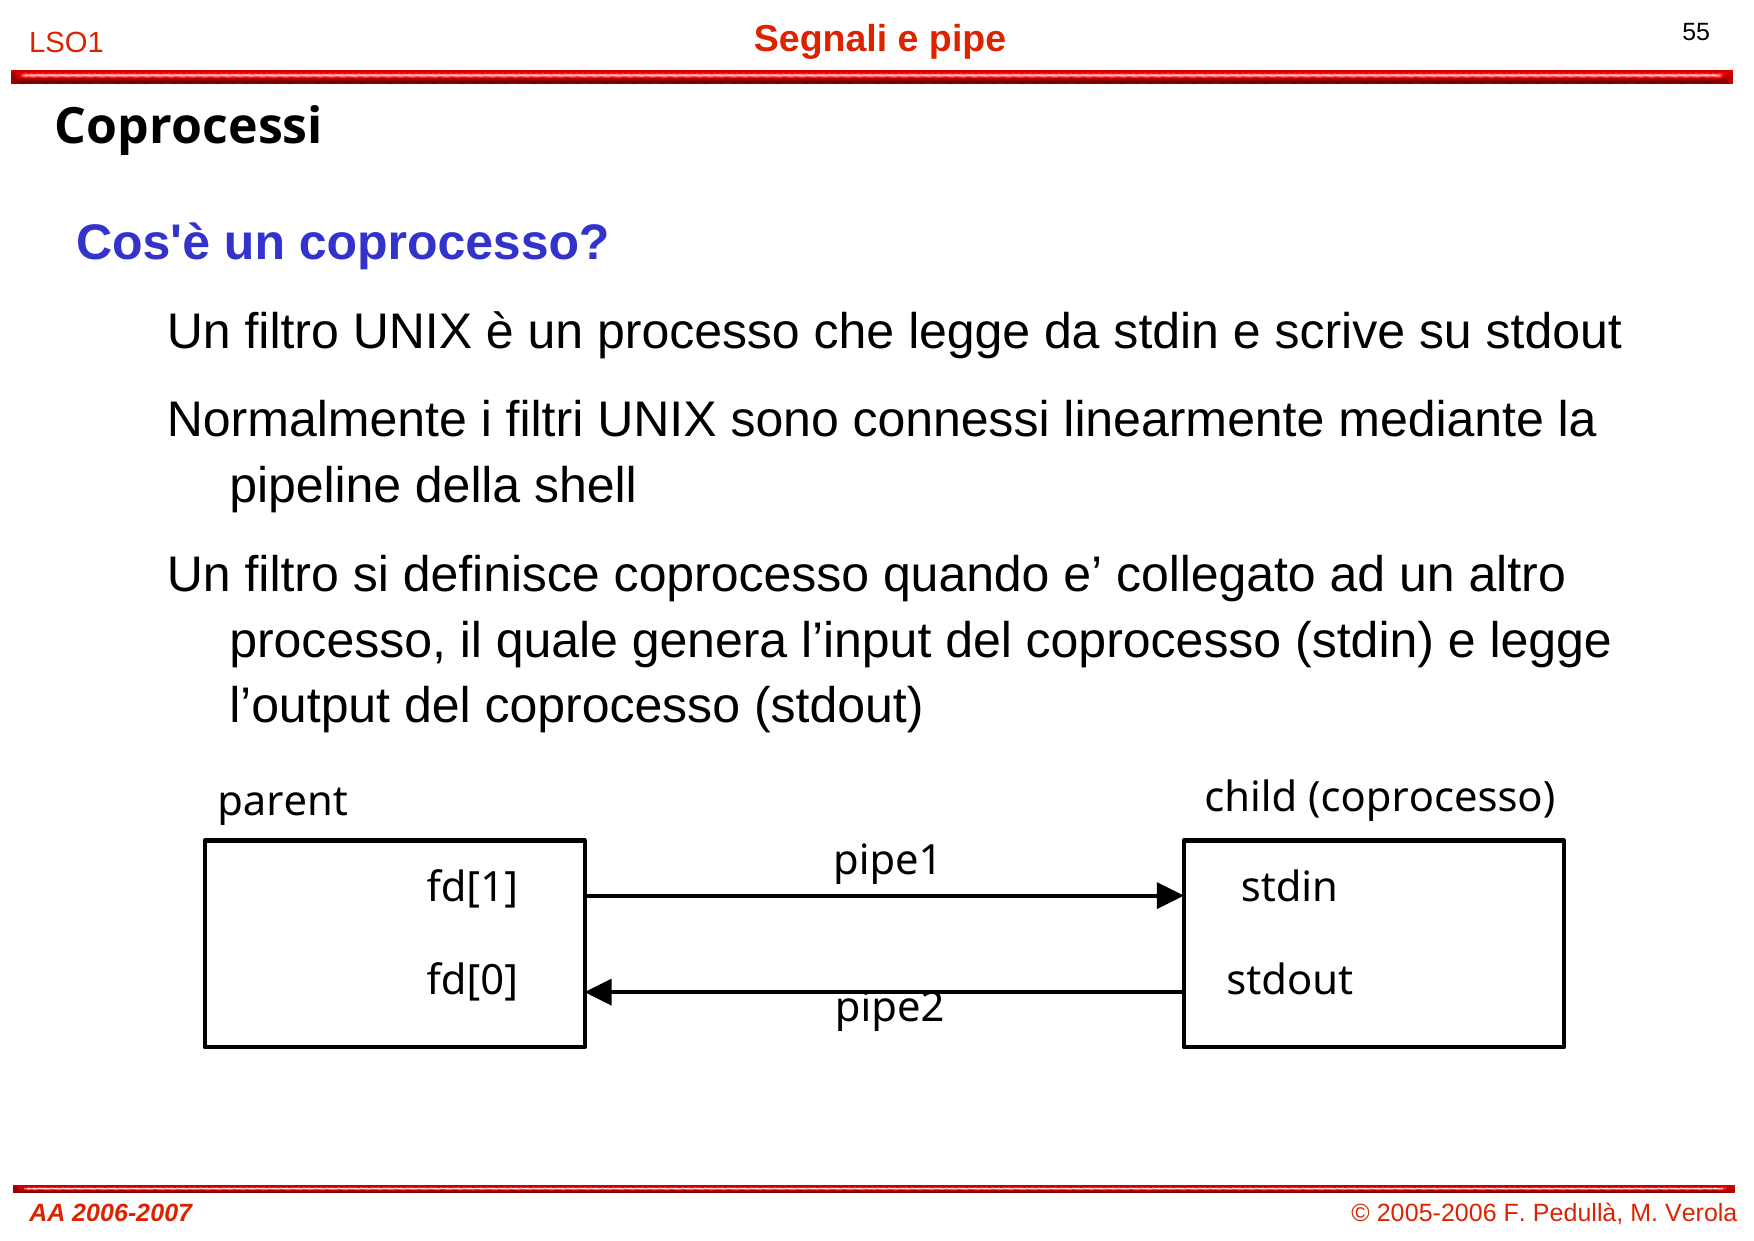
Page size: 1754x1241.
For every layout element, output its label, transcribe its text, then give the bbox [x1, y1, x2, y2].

text_box stdout [1197, 947, 1382, 1029]
picture [13, 1185, 1735, 1193]
text_box stdin [1214, 854, 1365, 936]
text_box fd[1] [398, 854, 547, 936]
text_box child (coprocesso) [1239, 764, 1520, 846]
text_box pipe1 [806, 827, 970, 909]
text_box pipe2 [808, 974, 972, 1056]
text_box parent [190, 768, 376, 850]
text_box fd[0] [394, 947, 550, 1029]
picture [11, 70, 1733, 84]
title Coprocessi [40, 78, 1714, 174]
list Cos'è un coprocesso? Un filtro UNIX è un processo che legge da stdin e scrive su stdout Normalmente i filtri UNIX sono connessi linearmente mediante la pipeline della shell Un filtro si definisce coprocesso quando e’ collegato ad un altro processo, il quale genera l’input del coprocesso (stdin) e legge l’output del coprocesso (stdout) [58, 206, 1696, 830]
